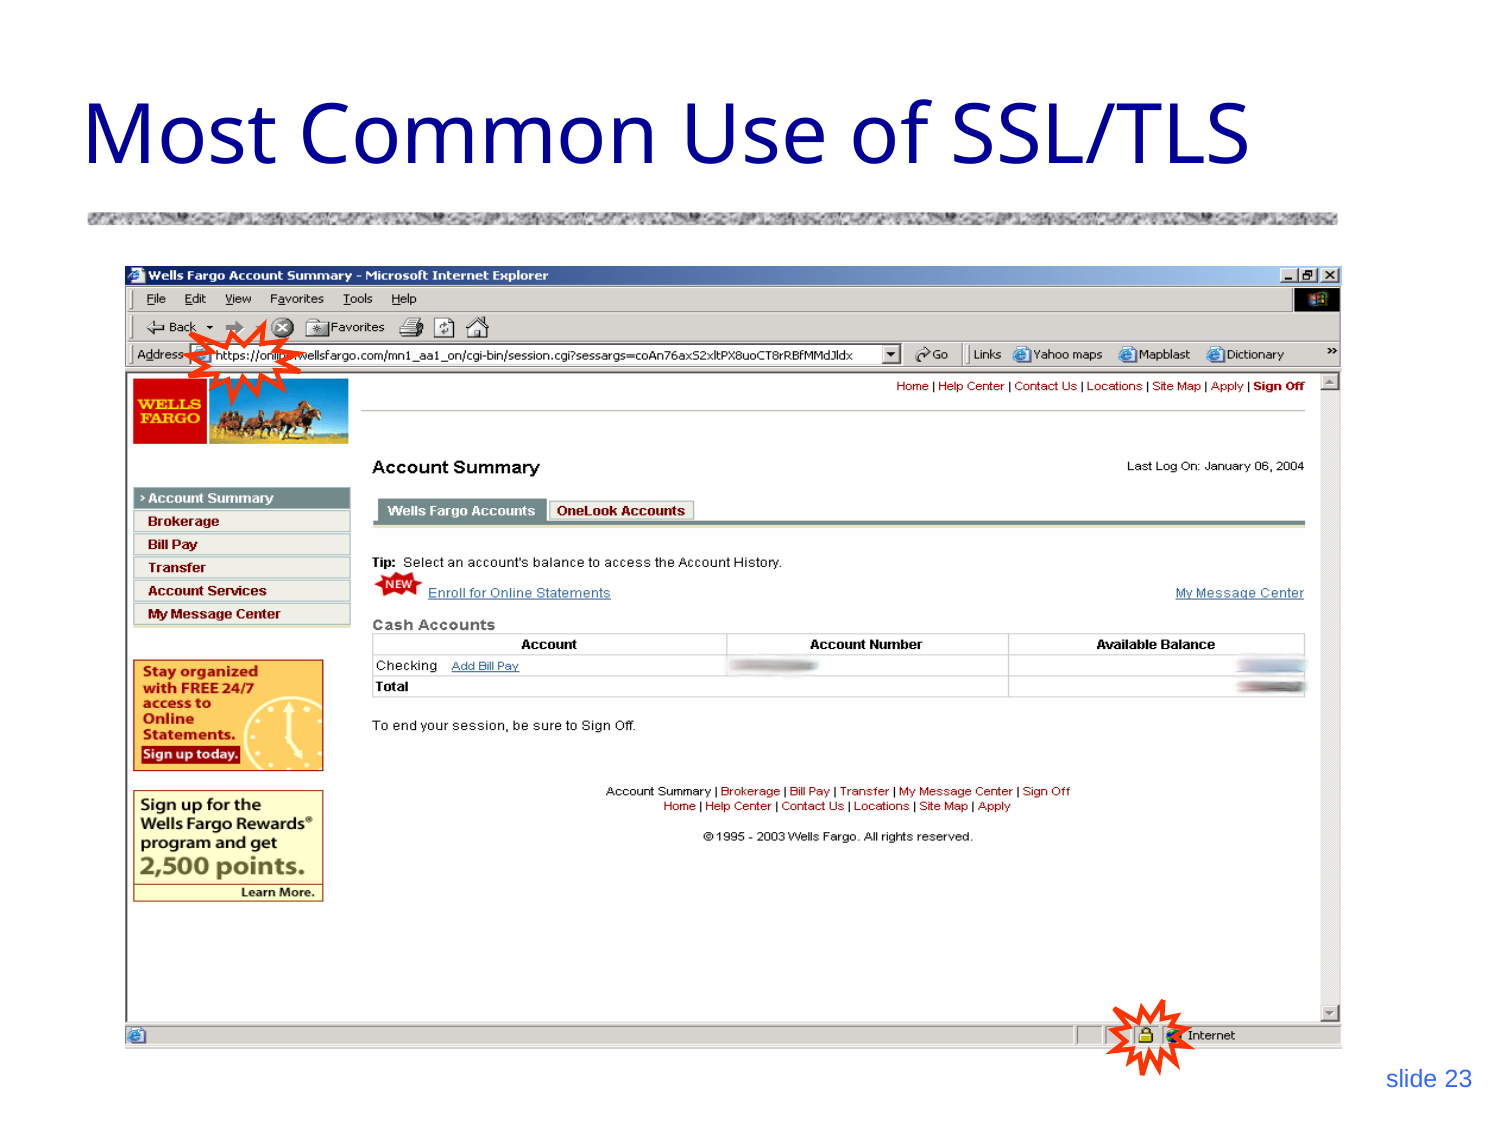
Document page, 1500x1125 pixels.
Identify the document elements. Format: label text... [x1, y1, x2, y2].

text_box slide <number> [1174, 1025, 1488, 1101]
picture [87, 212, 1338, 226]
picture [1120, 1012, 1178, 1049]
picture [125, 266, 1342, 1049]
title Most Common Use of SSL/TLS [66, 37, 1342, 188]
